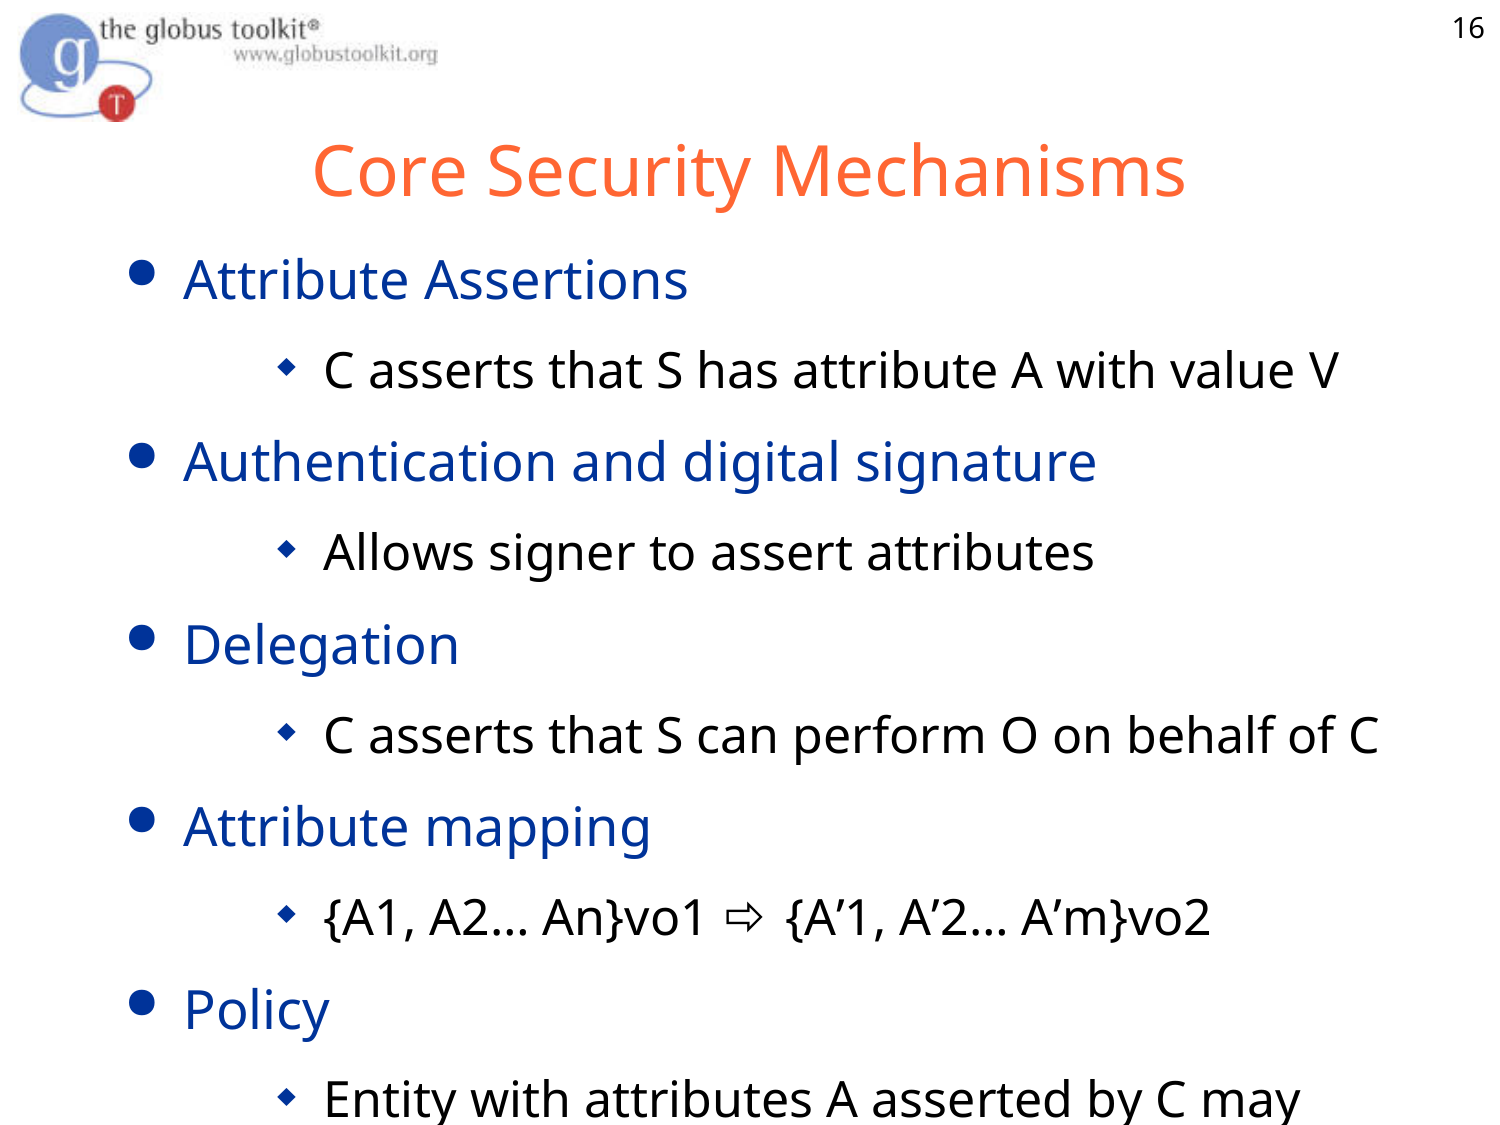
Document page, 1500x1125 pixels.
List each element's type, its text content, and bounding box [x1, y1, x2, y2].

picture [17, 12, 438, 122]
list Attribute Assertions C asserts that S has attribute A with value V Authentication and digital signature Allows signer to assert attributes Delegation C asserts that S can perform O on behalf of C Attribute mapping {A1, A2… An}vo1  {A’1, A’2… A’m}vo2 Policy Entity with attributes A asserted by C may perform operation O on resource R [112, 226, 1468, 1112]
title Core Security Mechanisms [112, 99, 1388, 225]
